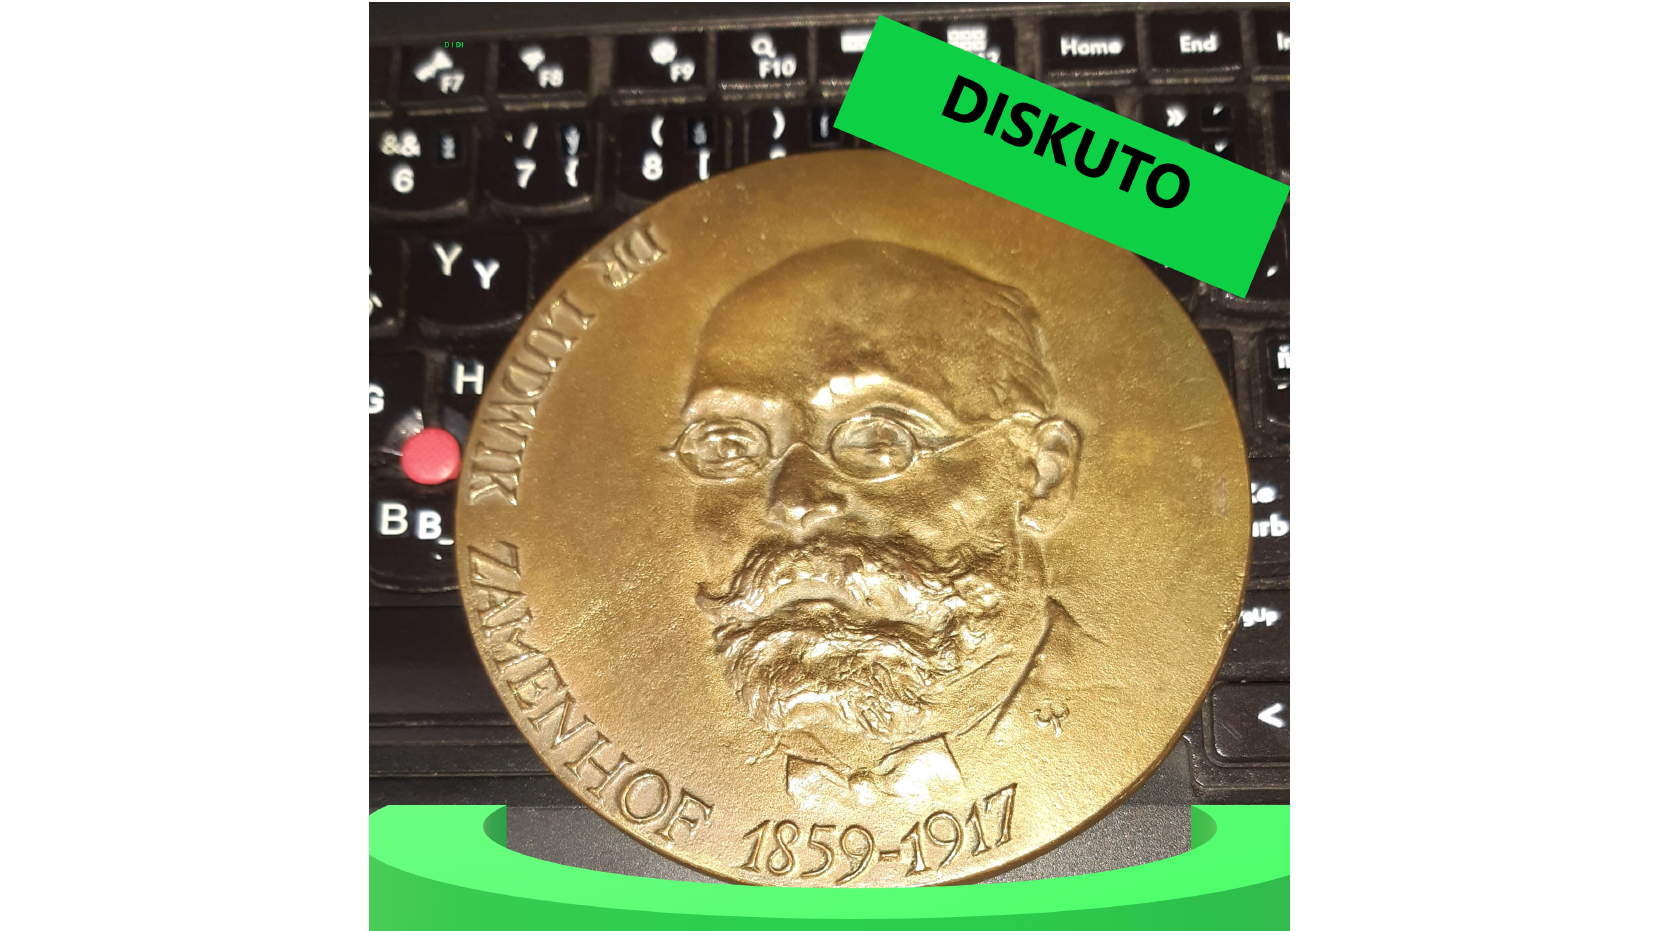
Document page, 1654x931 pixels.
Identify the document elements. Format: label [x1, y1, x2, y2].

picture [369, 2, 1290, 931]
